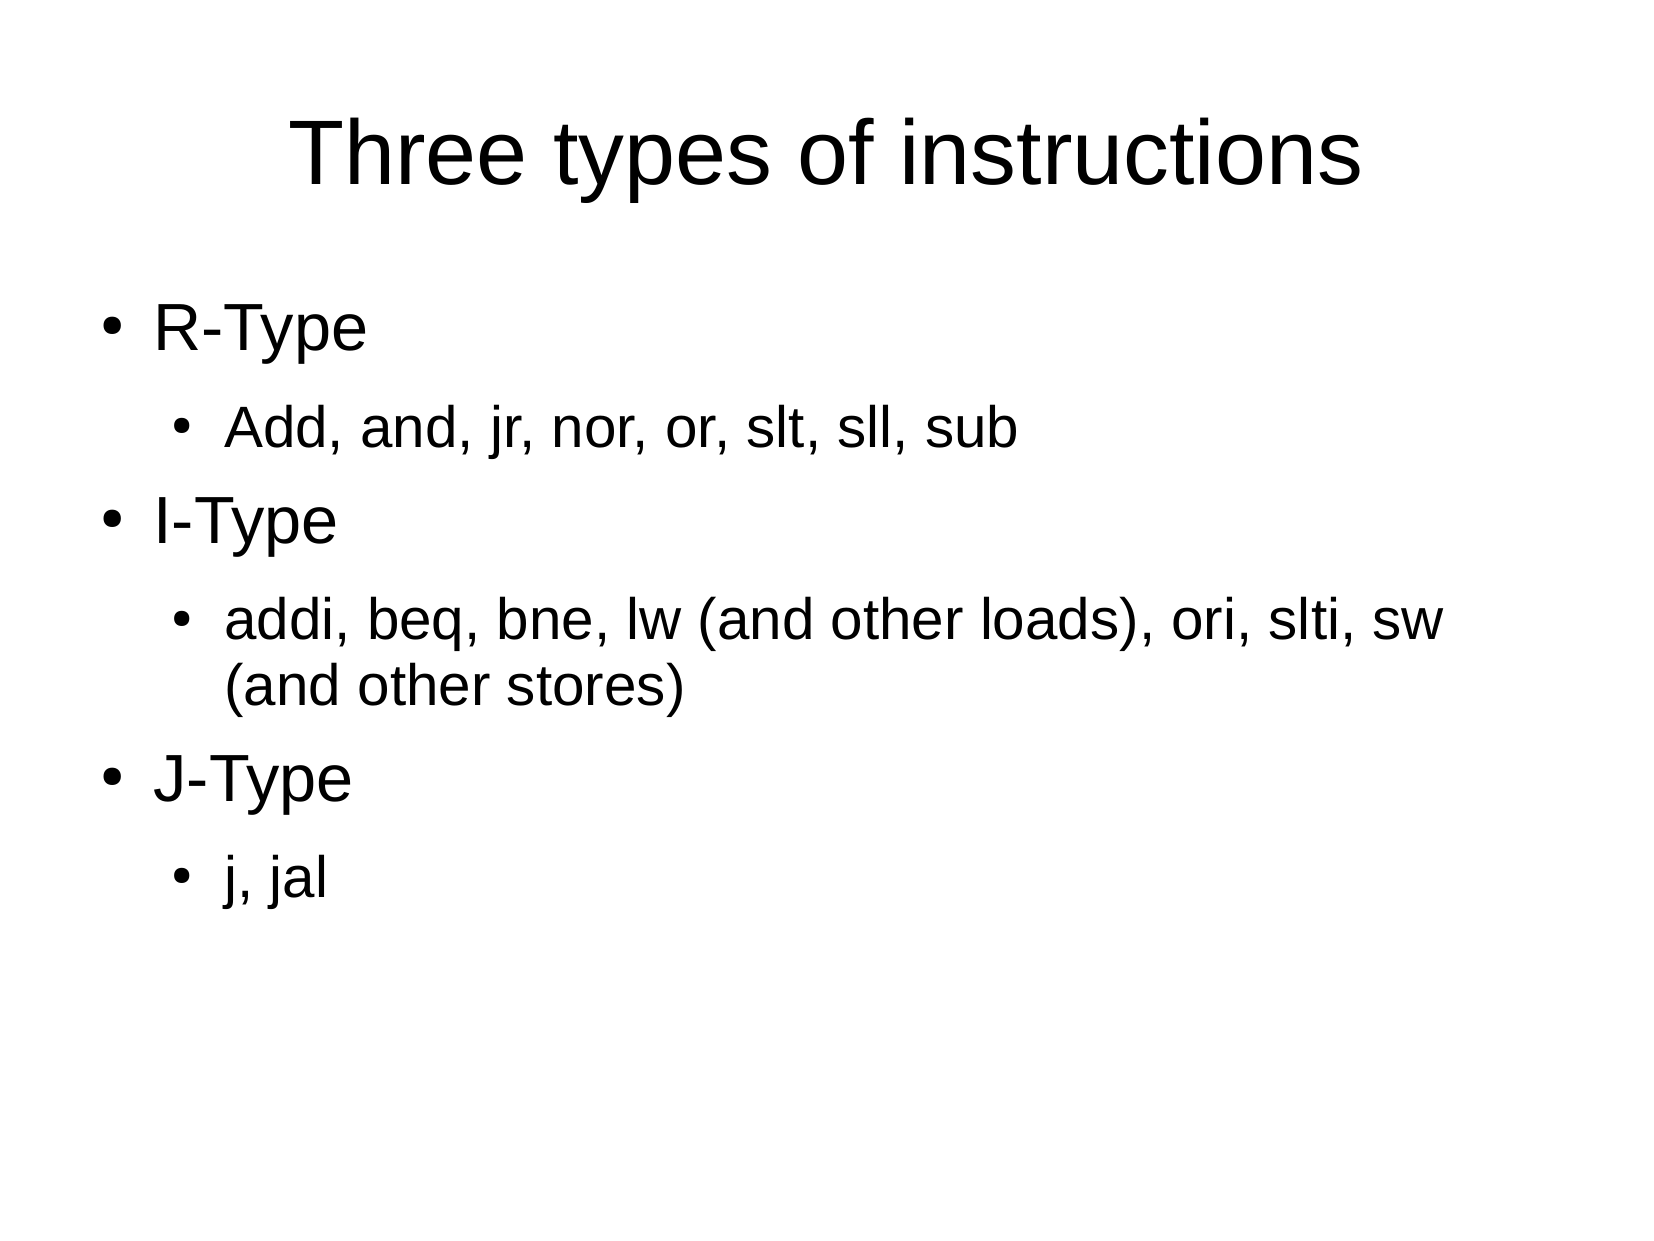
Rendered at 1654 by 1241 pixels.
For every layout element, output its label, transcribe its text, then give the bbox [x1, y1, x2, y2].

title Three types of instructions [82, 49, 1571, 257]
list R-Type Add, and, jr, nor, or, slt, sll, sub I-Type addi, beq, bne, lw (and other loads), ori, slti, sw (and other stores) J-Type j, jal [82, 290, 1571, 1010]
